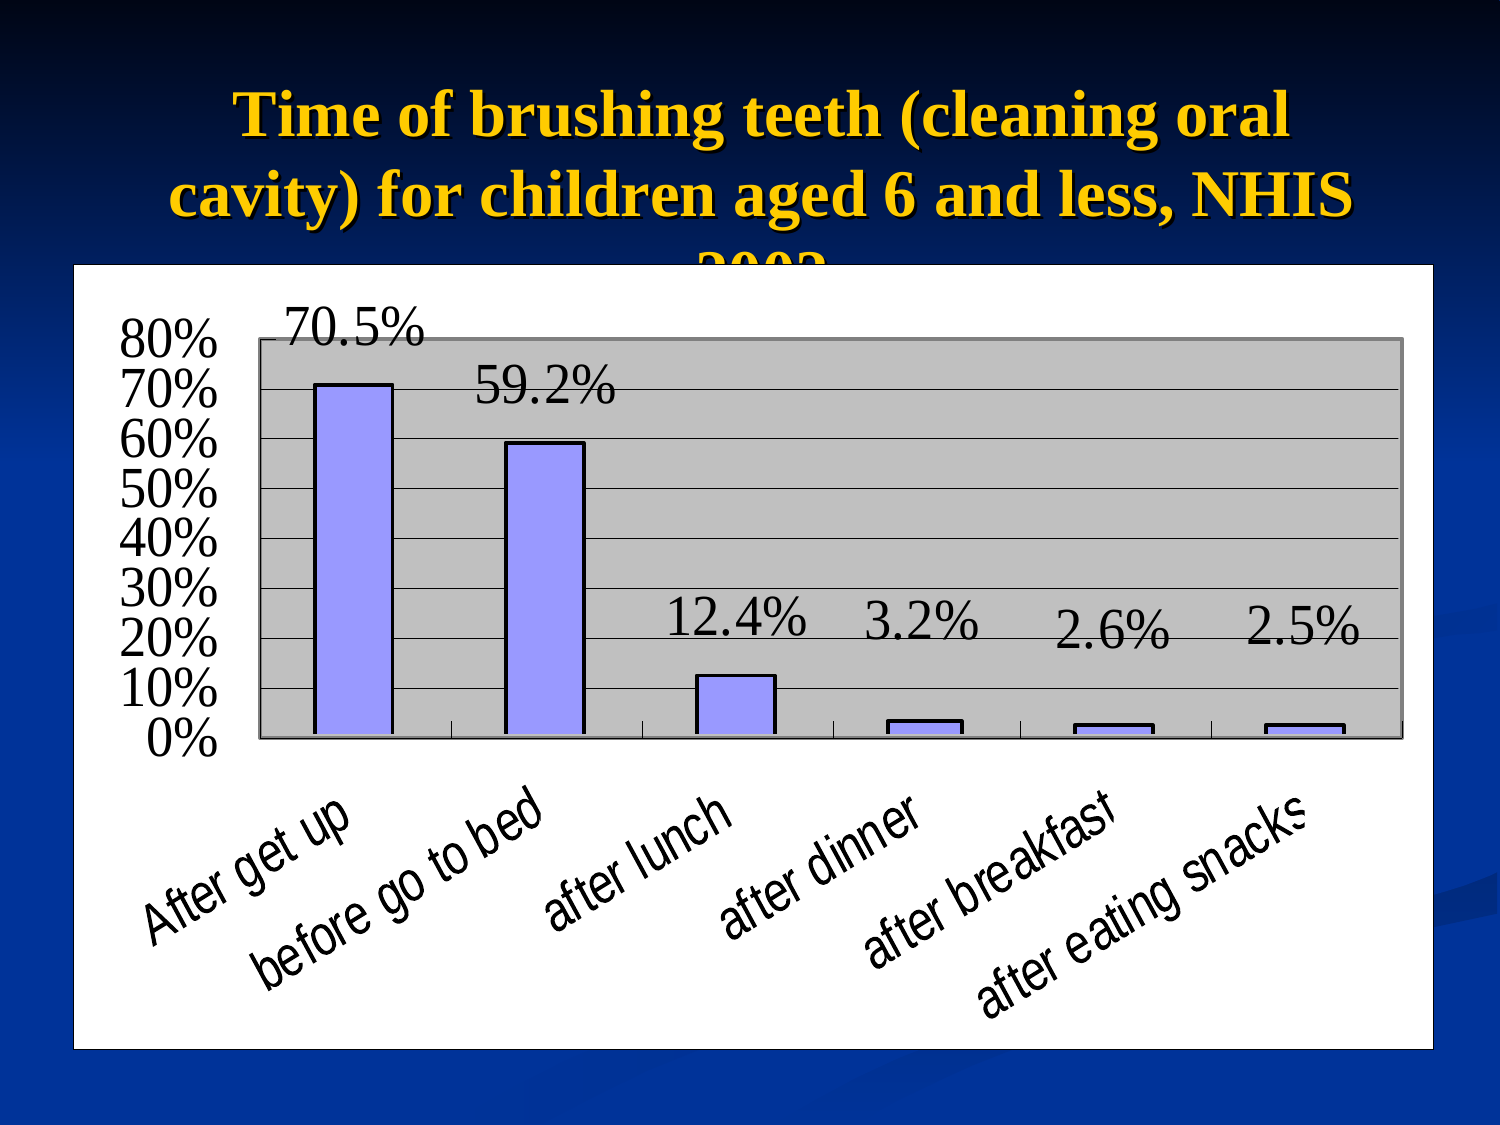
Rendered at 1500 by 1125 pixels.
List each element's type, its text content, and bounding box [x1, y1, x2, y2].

title Time of brushing teeth (cleaning oral cavity) for children aged 6 and less, NHIS 2002 [125, 62, 1401, 203]
chart [53, 243, 1457, 1071]
